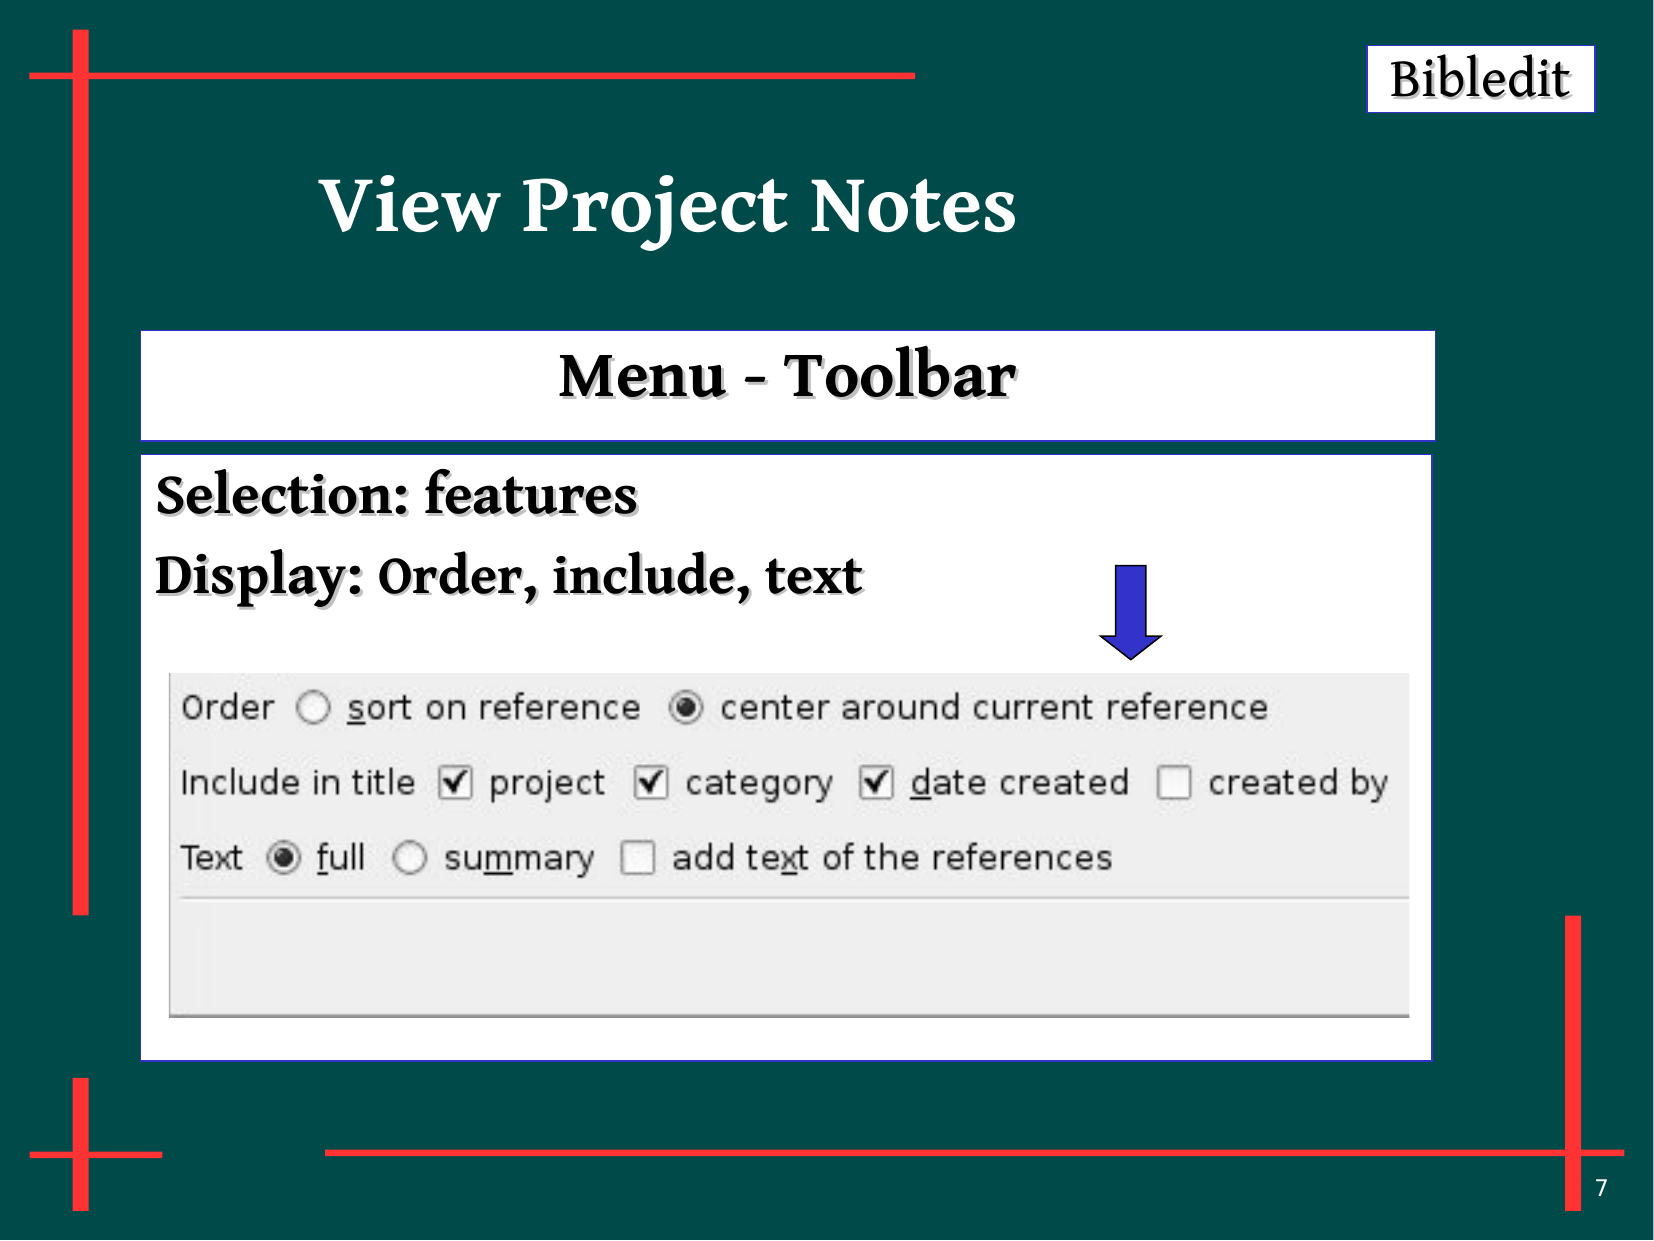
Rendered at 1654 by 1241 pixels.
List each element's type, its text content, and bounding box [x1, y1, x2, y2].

text_box Bibledit [1367, 45, 1595, 113]
picture [168, 673, 1410, 1018]
text_box Selection: features Display: Order, include, text [140, 454, 1433, 1061]
title View Project Notes [97, 69, 1241, 345]
text_box Menu - Toolbar [140, 330, 1436, 441]
text_box [1100, 565, 1161, 660]
